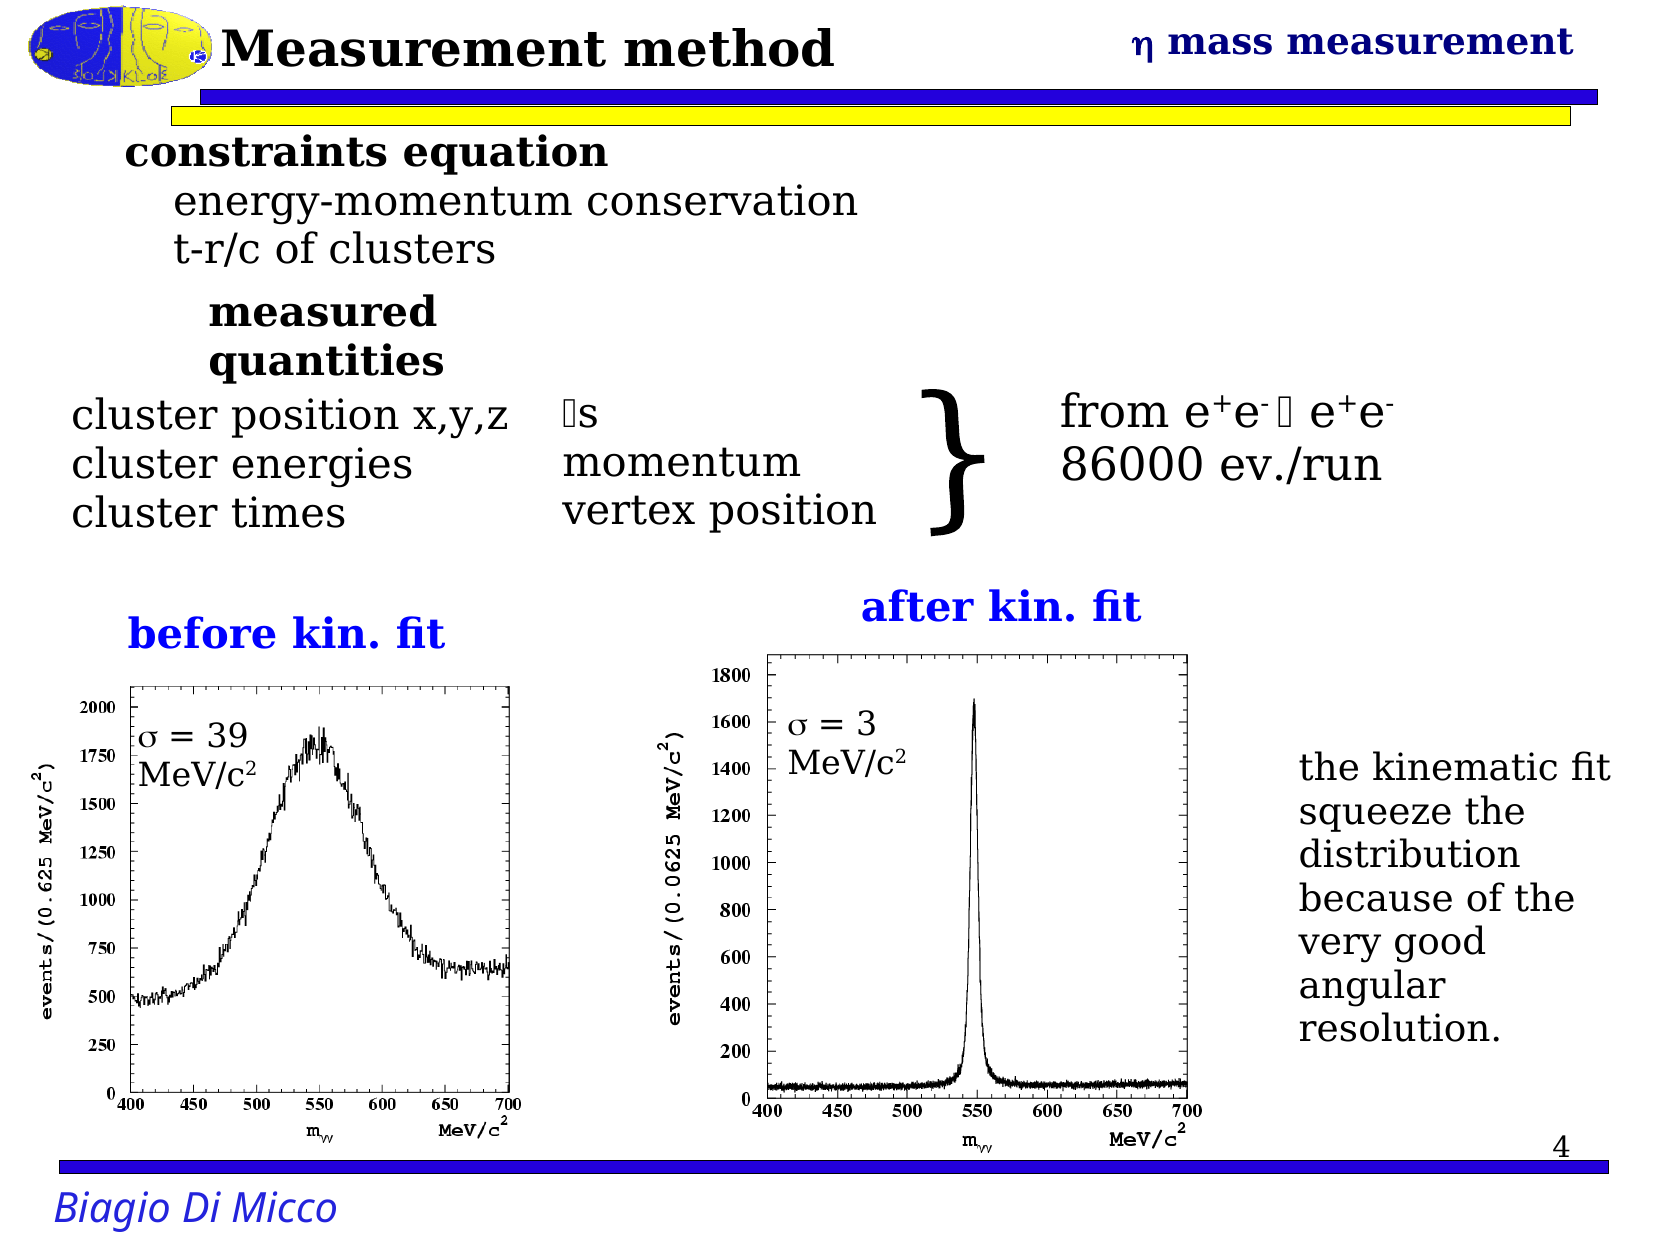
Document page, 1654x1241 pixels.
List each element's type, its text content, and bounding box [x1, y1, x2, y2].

text_box the kinematic fit squeeze the distribution because of the very good angular resolution. [1298, 745, 1612, 1051]
picture [20, 2, 220, 89]
text_box Measurement method [220, 19, 1039, 78]
text_box s = 39 MeV/c2 [137, 716, 265, 799]
text_box after kin. fit [860, 581, 1172, 632]
text_box s = 3 MeV/c2 [787, 705, 915, 788]
text_box s momentum vertex position [526, 388, 907, 586]
text_box constraints equation energy-momentum conservation t-r/c of clusters [124, 127, 939, 274]
picture [31, 635, 526, 1143]
text_box [921, 389, 985, 537]
picture [657, 599, 1206, 1153]
text_box before kin. fit [127, 609, 562, 659]
text_box from e+e-  e+e- 86000 ev./run [1059, 384, 1427, 495]
text_box [172, 17, 916, 77]
text_box measured quantities [208, 287, 683, 337]
text_box cluster position x,y,z cluster energies cluster times [35, 293, 582, 537]
